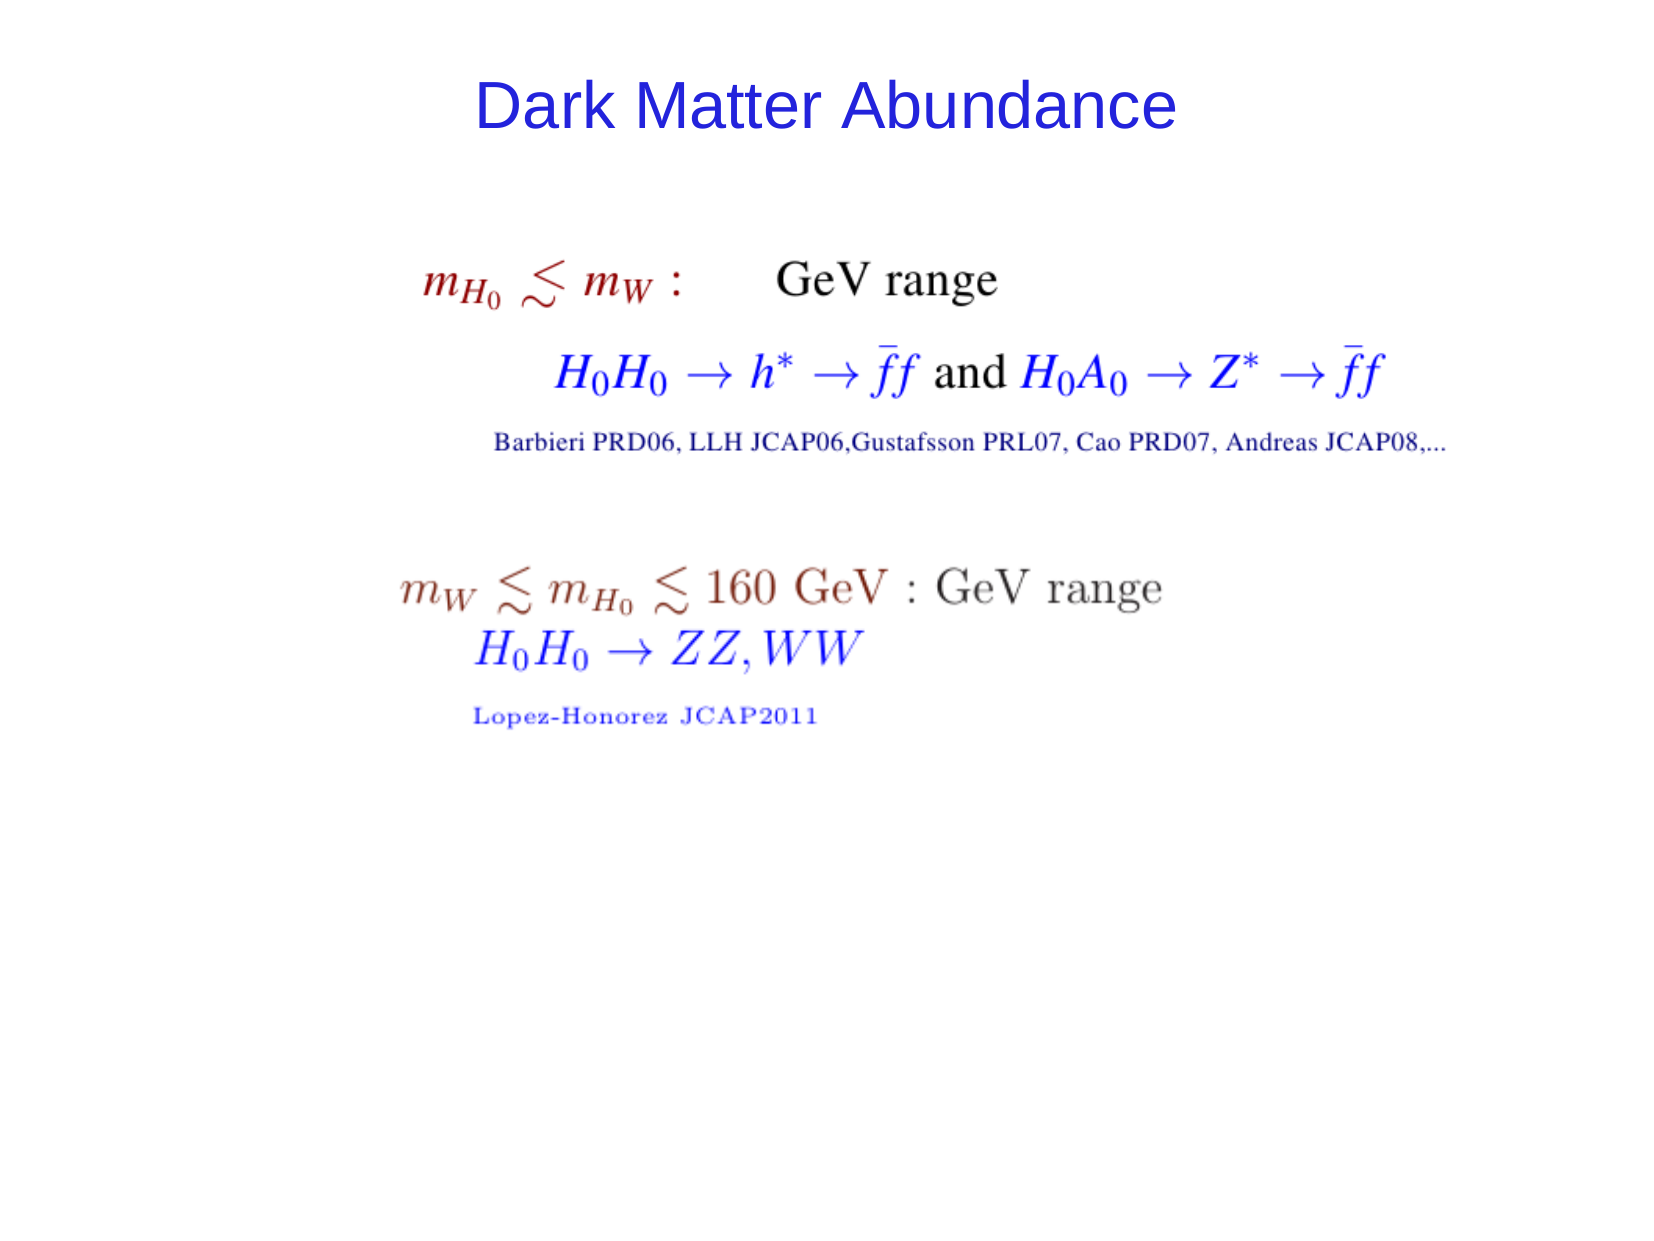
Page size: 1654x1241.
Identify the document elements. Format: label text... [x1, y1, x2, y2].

picture [402, 239, 1486, 501]
title Dark Matter Abundance [82, 2, 1571, 210]
picture [375, 534, 1266, 751]
